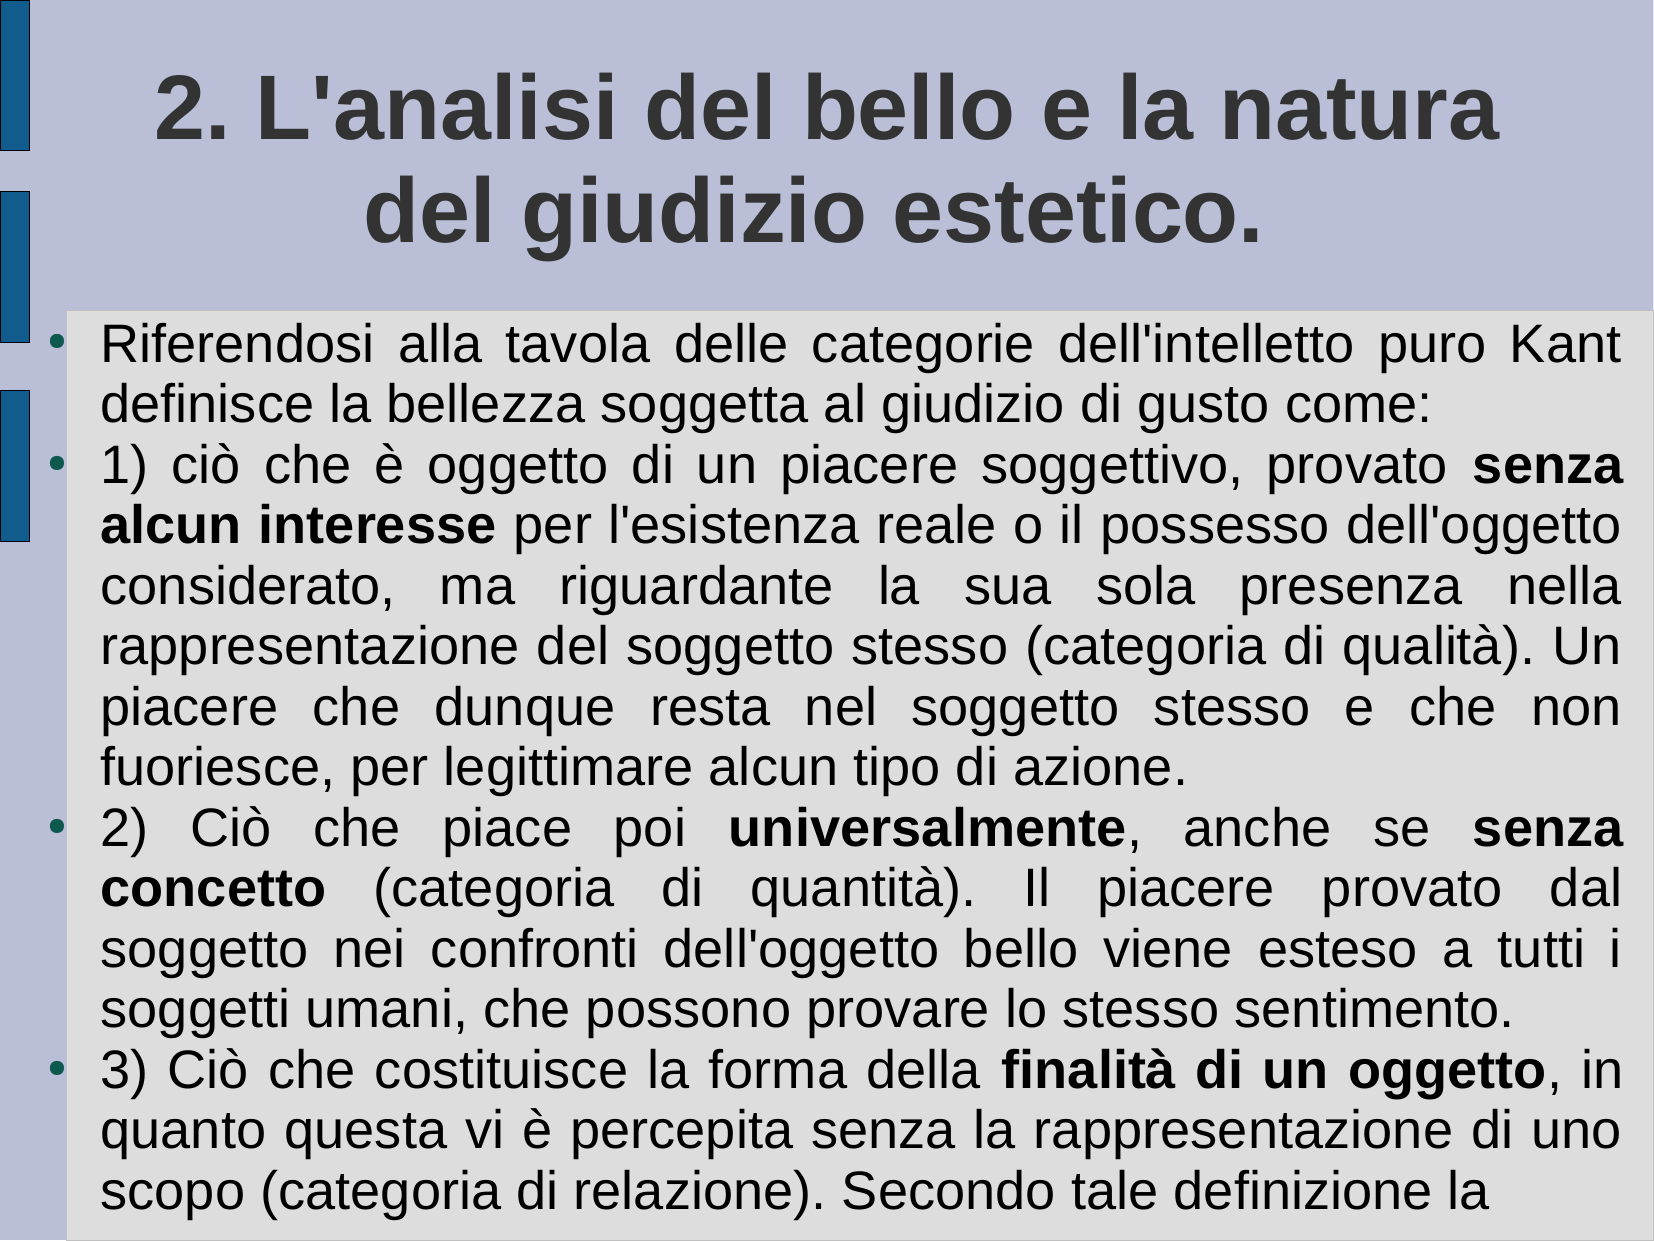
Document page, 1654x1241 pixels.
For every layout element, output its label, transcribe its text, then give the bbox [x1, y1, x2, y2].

list Riferendosi alla tavola delle categorie dell'intelletto puro Kant definisce la bellezza soggetta al giudizio di gusto come: 1) ciò che è oggetto di un piacere soggettivo, provato senza alcun interesse per l'esistenza reale o il possesso dell'oggetto considerato, ma riguardante la sua sola presenza nella rappresentazione del soggetto stesso (categoria di qualità). Un piacere che dunque resta nel soggetto stesso e che non fuoriesce, per legittimare alcun tipo di azione. 2) Ciò che piace poi universalmente, anche se senza concetto (categoria di quantità). Il piacere provato dal soggetto nei confronti dell'oggetto bello viene esteso a tutti i soggetti umani, che possono provare lo stesso sentimento. 3) Ciò che costituisce la forma della finalità di un oggetto, in quanto questa vi è percepita senza la rappresentazione di uno scopo (categoria di relazione). Secondo tale definizione la [29, 312, 1625, 1230]
title 2. L'analisi del bello e la natura del giudizio estetico. [121, 55, 1534, 263]
